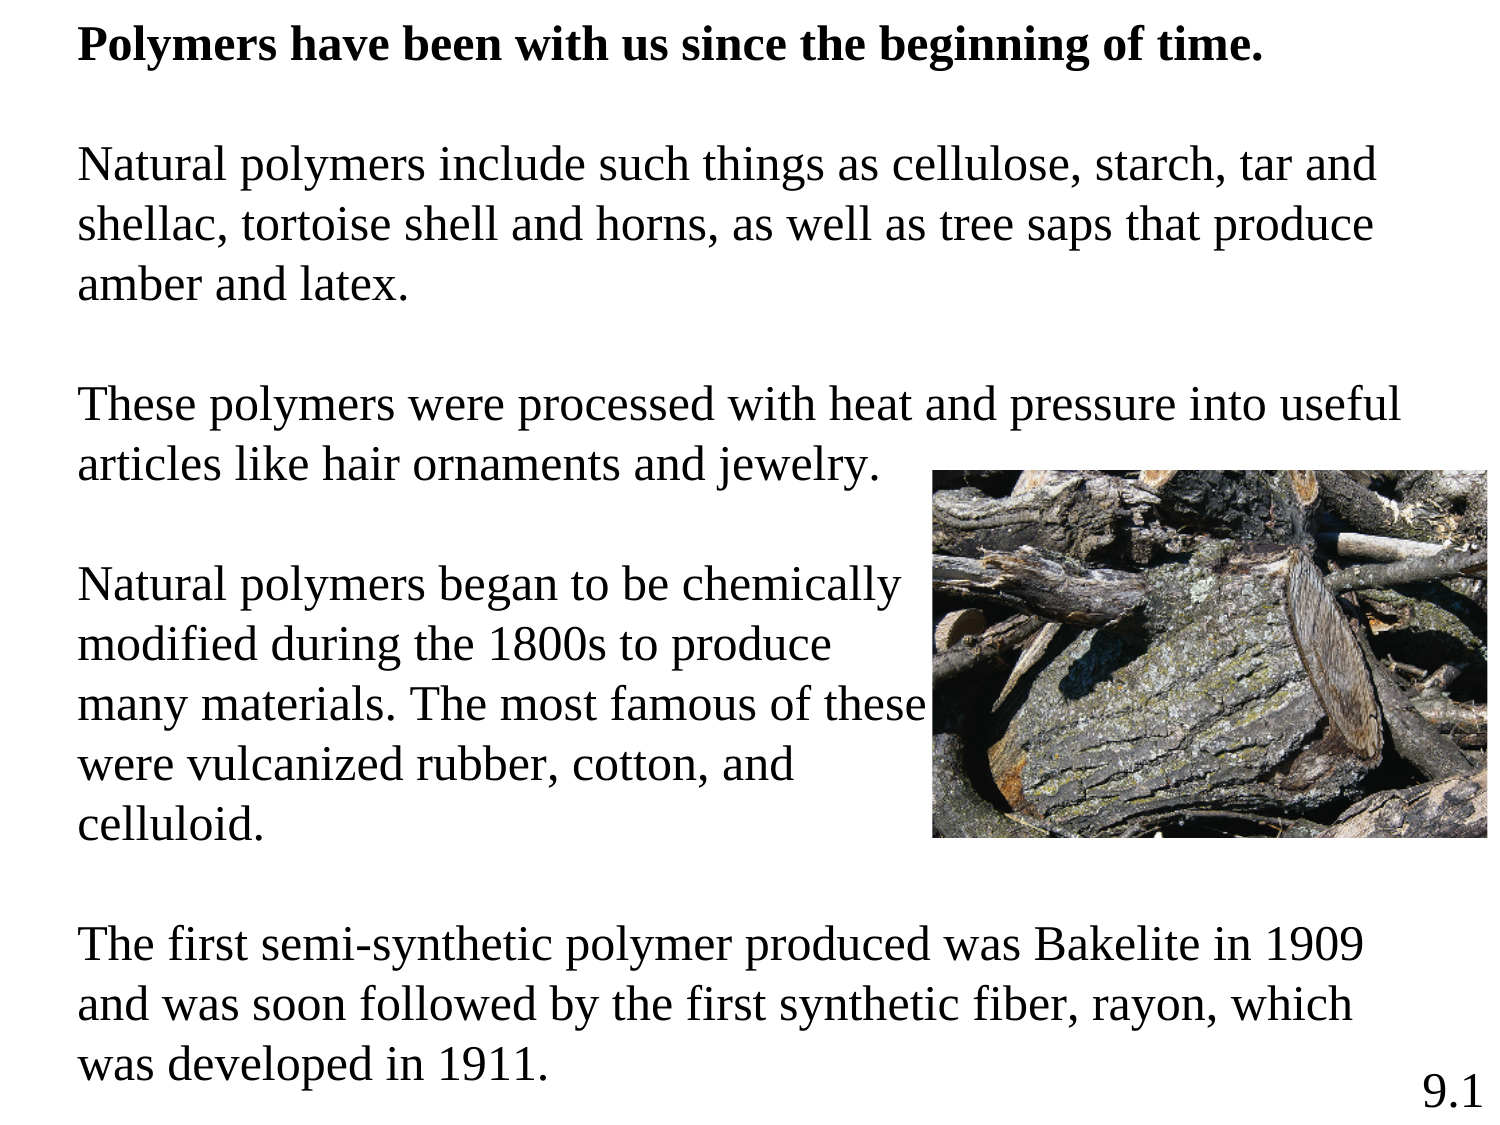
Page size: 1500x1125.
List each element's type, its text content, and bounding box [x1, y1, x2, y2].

text_box Polymers have been with us since the beginning of time. Natural polymers include such things as cellulose, starch, tar and shellac, tortoise shell and horns, as well as tree saps that produce amber and latex. These polymers were processed with heat and pressure into useful articles like hair ornaments and jewelry. Natural polymers began to be chemically modified during the 1800s to produce many materials. The most famous of these were vulcanized rubber, cotton, and celluloid. The first semi-synthetic polymer produced was Bakelite in 1909 and was soon followed by the first synthetic fiber, rayon, which was developed in 1911. [62, 3, 1426, 1099]
text_box 9.1 [1407, 1049, 1500, 1125]
text_box 9.1 [1428, 1076, 1440, 1092]
picture [932, 470, 1488, 838]
